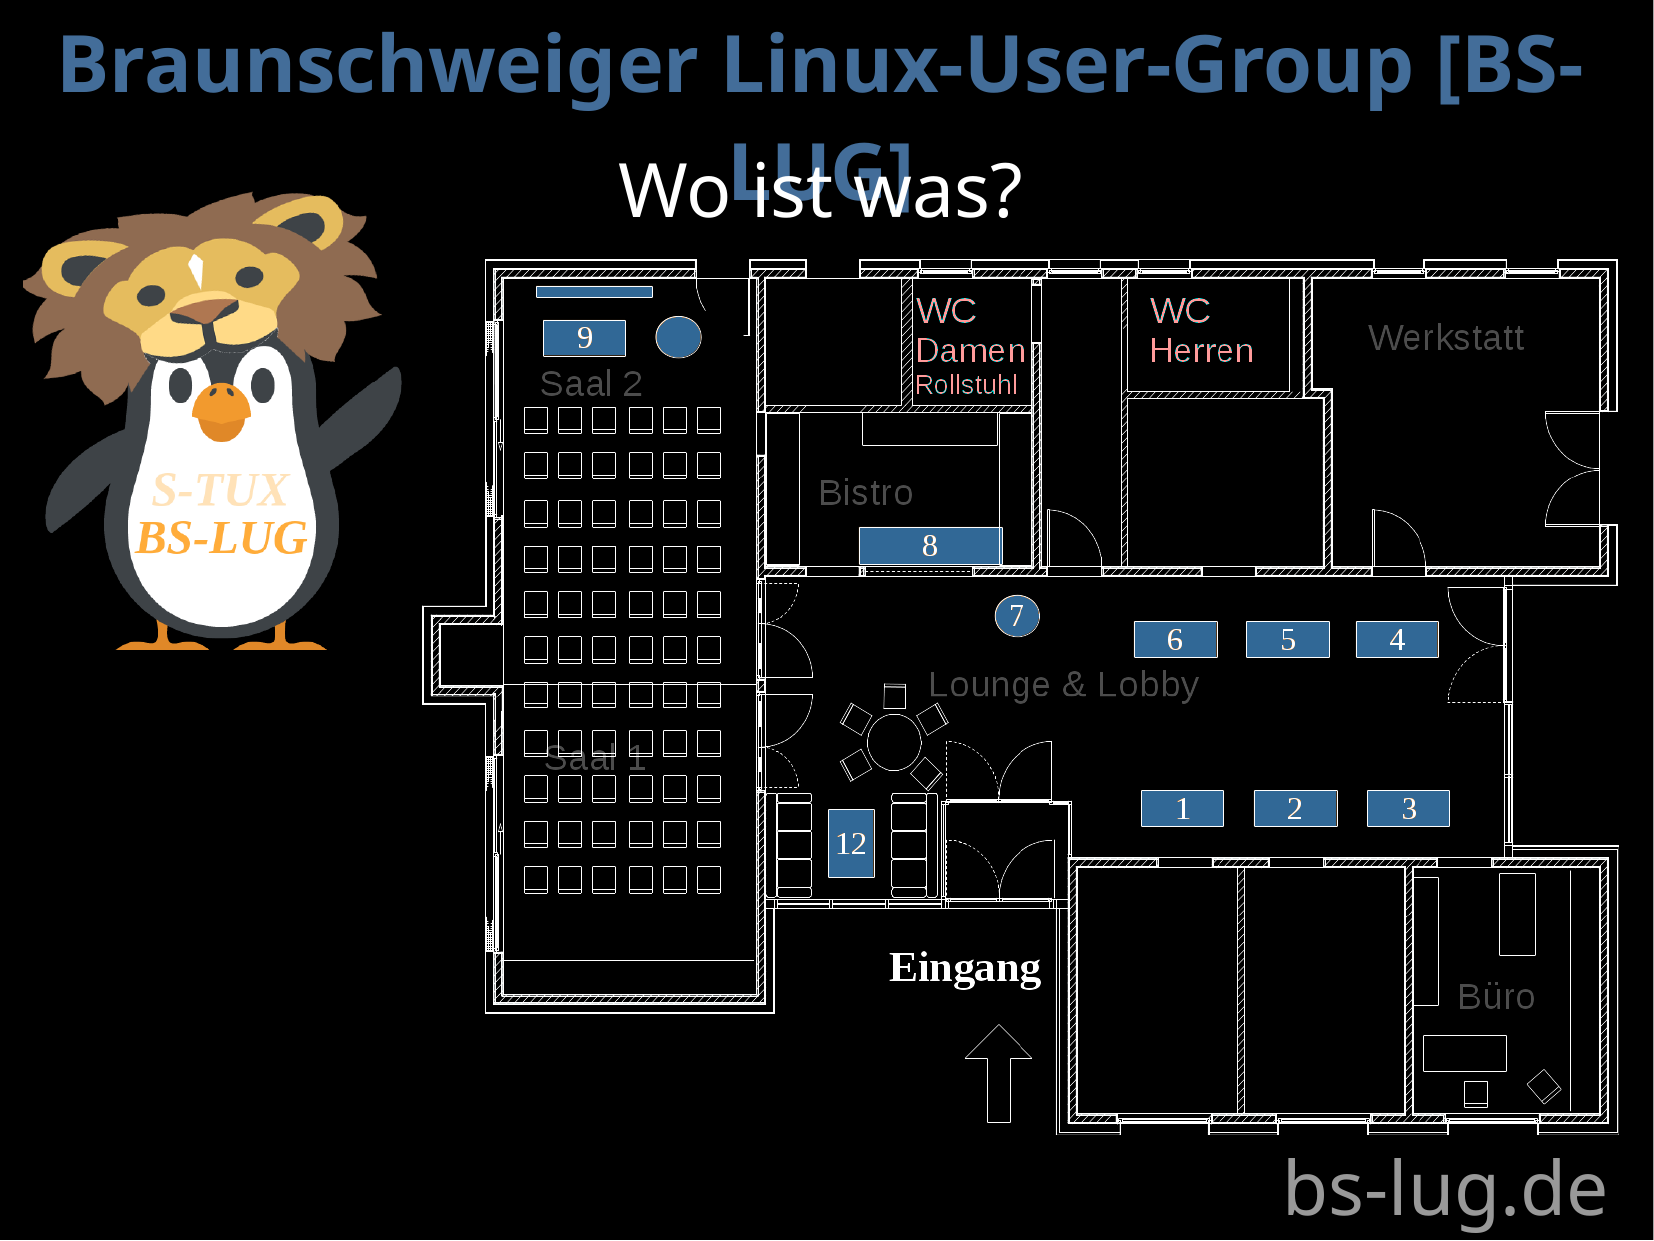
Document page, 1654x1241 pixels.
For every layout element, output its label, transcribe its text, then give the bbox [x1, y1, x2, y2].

picture [23, 191, 402, 650]
text_box Wo ist was? [437, 129, 1205, 244]
picture [422, 259, 1619, 1135]
